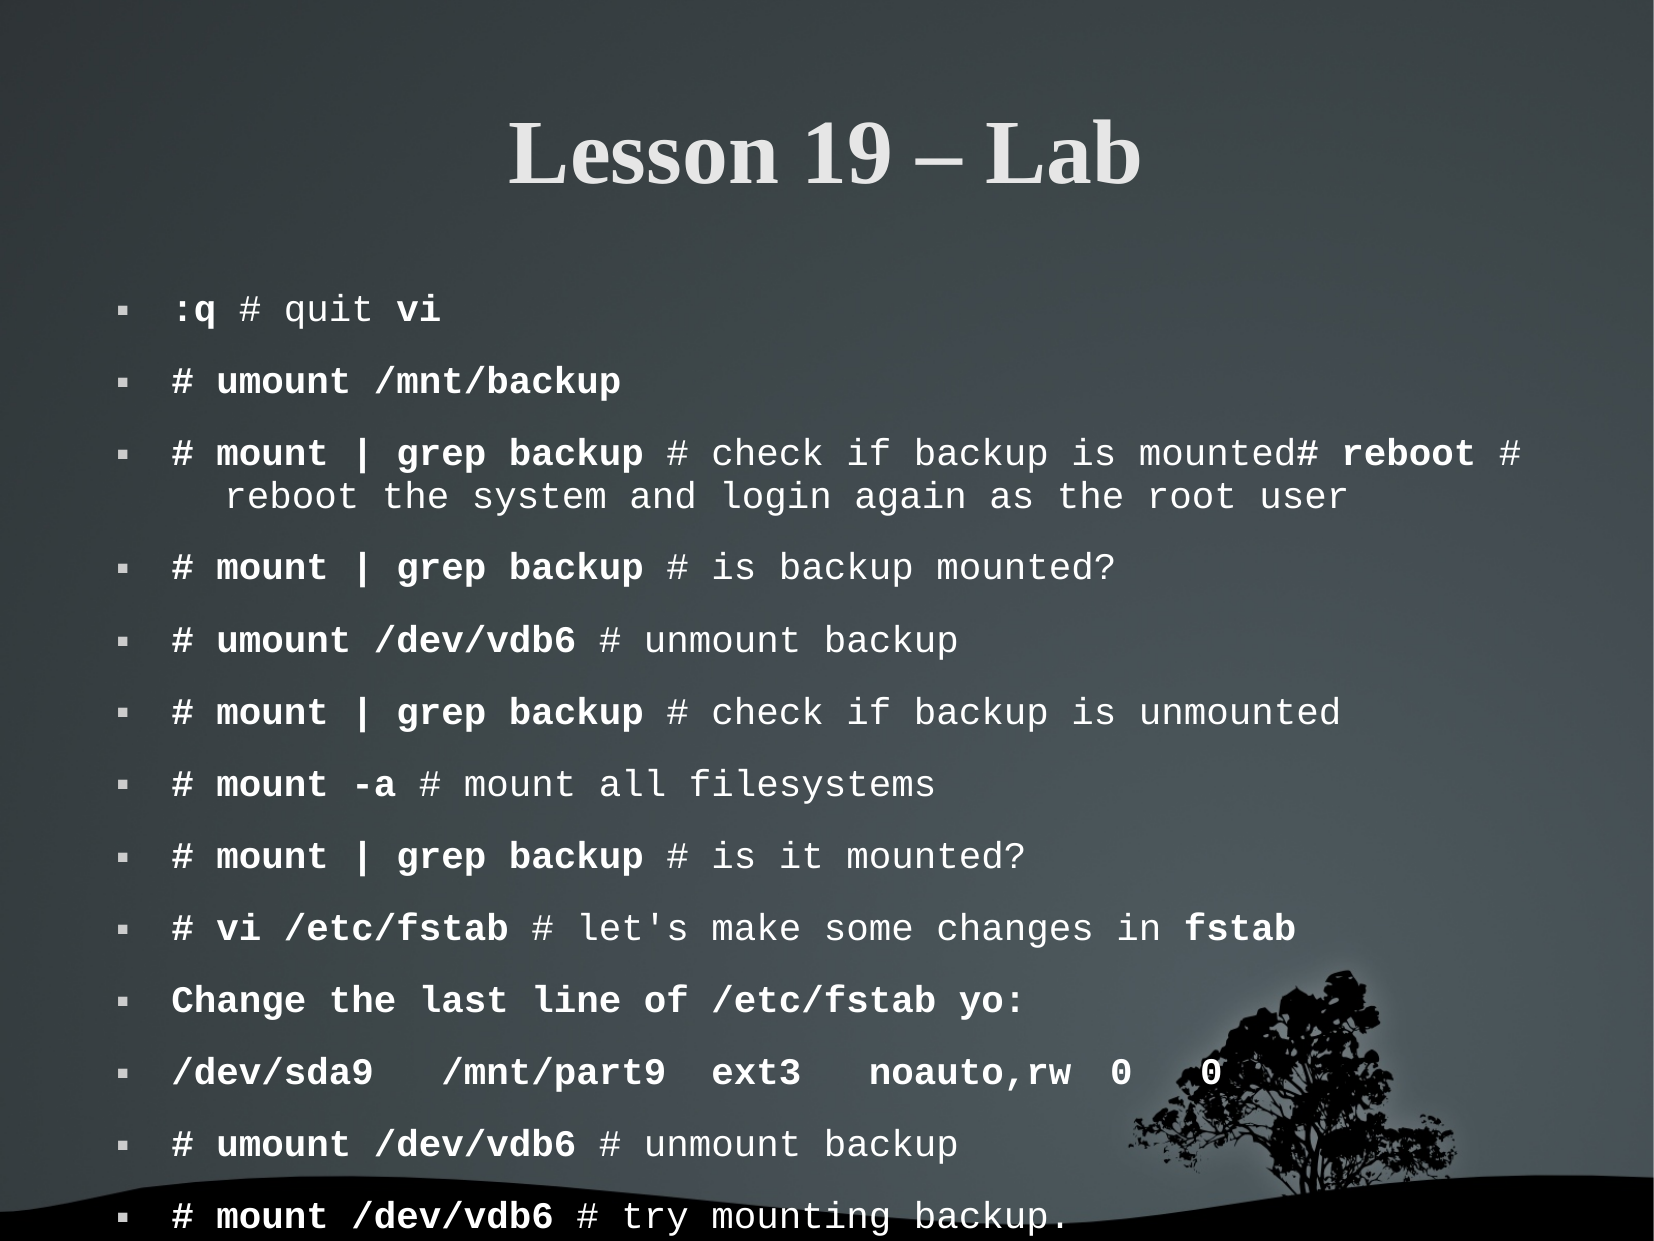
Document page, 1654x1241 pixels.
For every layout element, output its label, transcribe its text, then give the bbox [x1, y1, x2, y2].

list :q # quit vi # umount /mnt/backup # mount | grep backup # check if backup is mounted# reboot # reboot the system and login again as the root user # mount | grep backup # is backup mounted? # umount /dev/vdb6 # unmount backup # mount | grep backup # check if backup is unmounted # mount -a # mount all filesystems # mount | grep backup # is it mounted? # vi /etc/fstab # let's make some changes in fstab Change the last line of /etc/fstab yo: /dev/sda9 /mnt/part9 ext3 noauto,rw 0 0 # umount /dev/vdb6 # unmount backup # mount /dev/vdb6 # try mounting backup. # mount | grep backup # did it work? [82, 290, 1571, 1145]
picture [0, 0, 1654, 1241]
title Lesson 19 – Lab [82, 49, 1571, 257]
